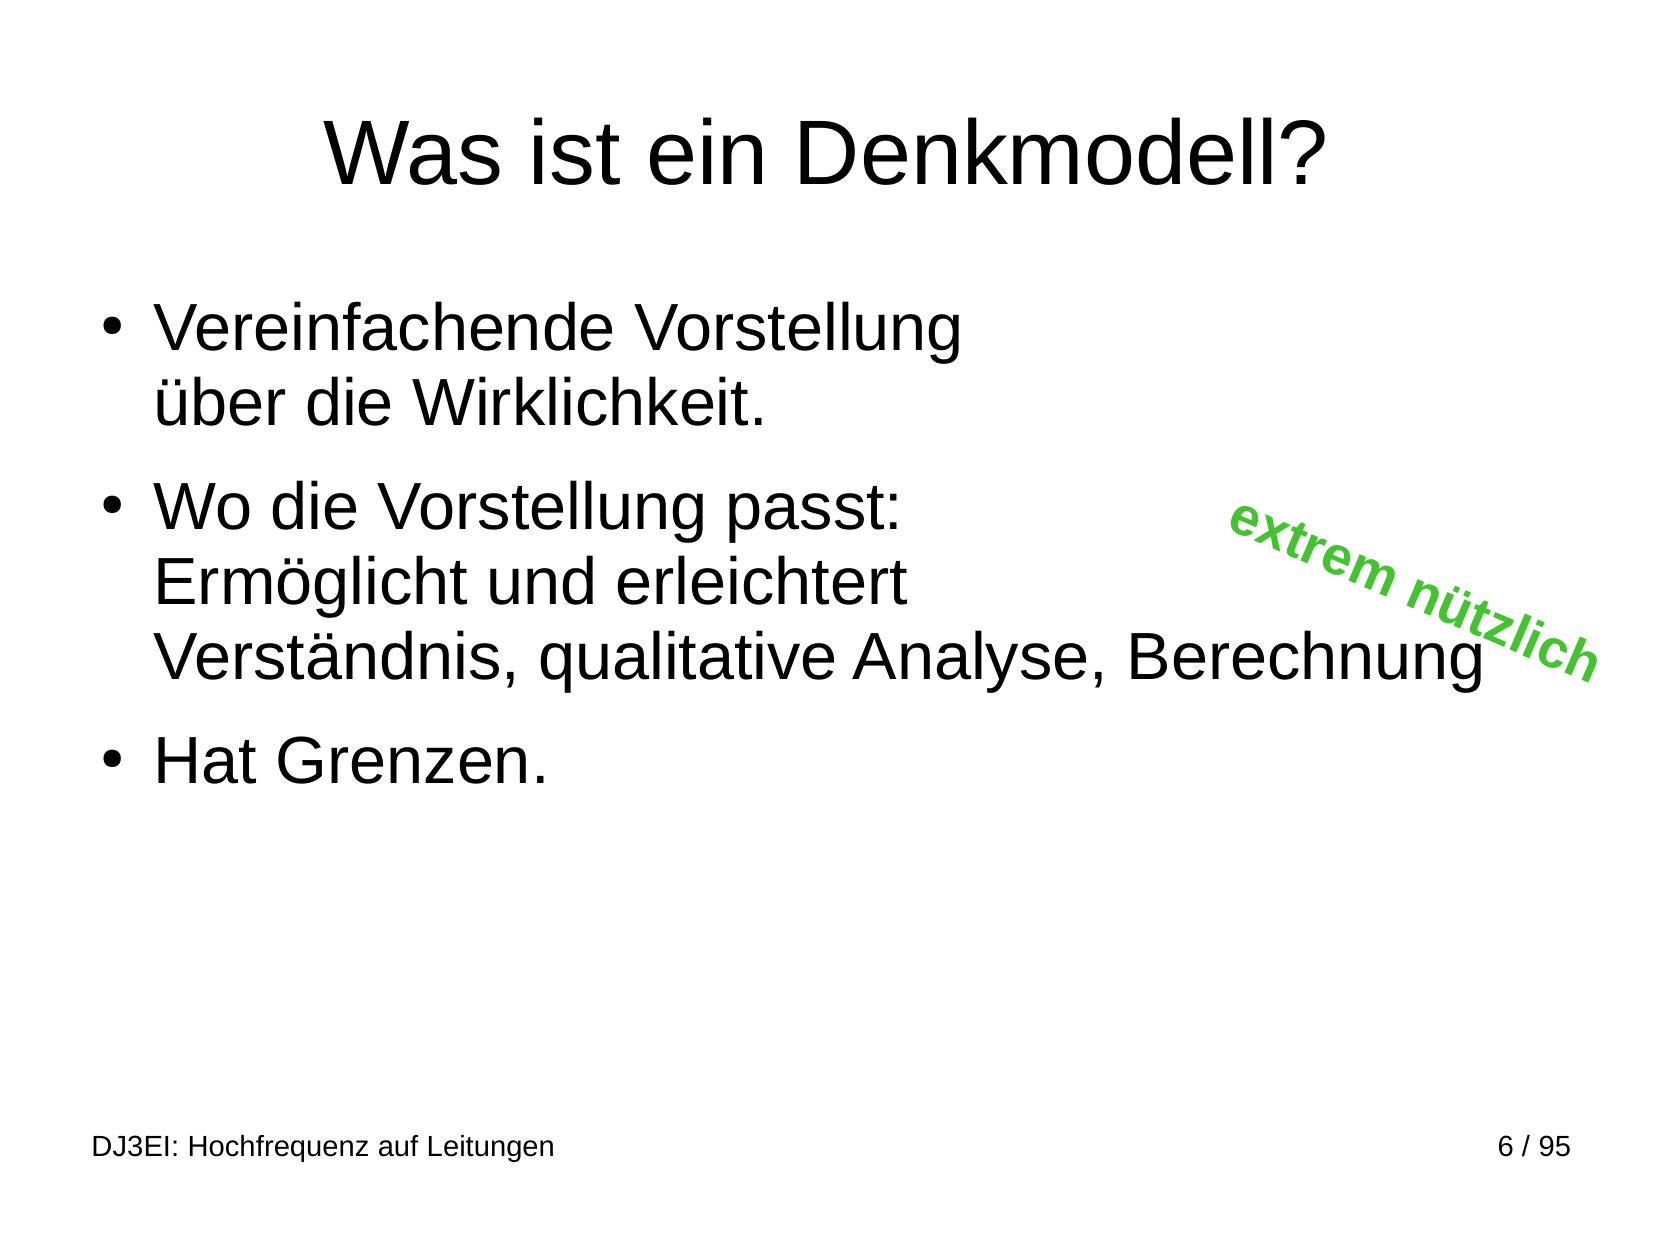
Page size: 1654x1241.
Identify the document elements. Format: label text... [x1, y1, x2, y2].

title Was ist ein Denkmodell? [82, 49, 1571, 257]
list Vereinfachende Vorstellung über die Wirklichkeit. Wo die Vorstellung passt: Ermöglicht und erleichtert Verständnis, qualitative Analyse, Berechnung Hat Grenzen. [82, 290, 1571, 1010]
text_box extrem nützlich [1204, 471, 1628, 709]
